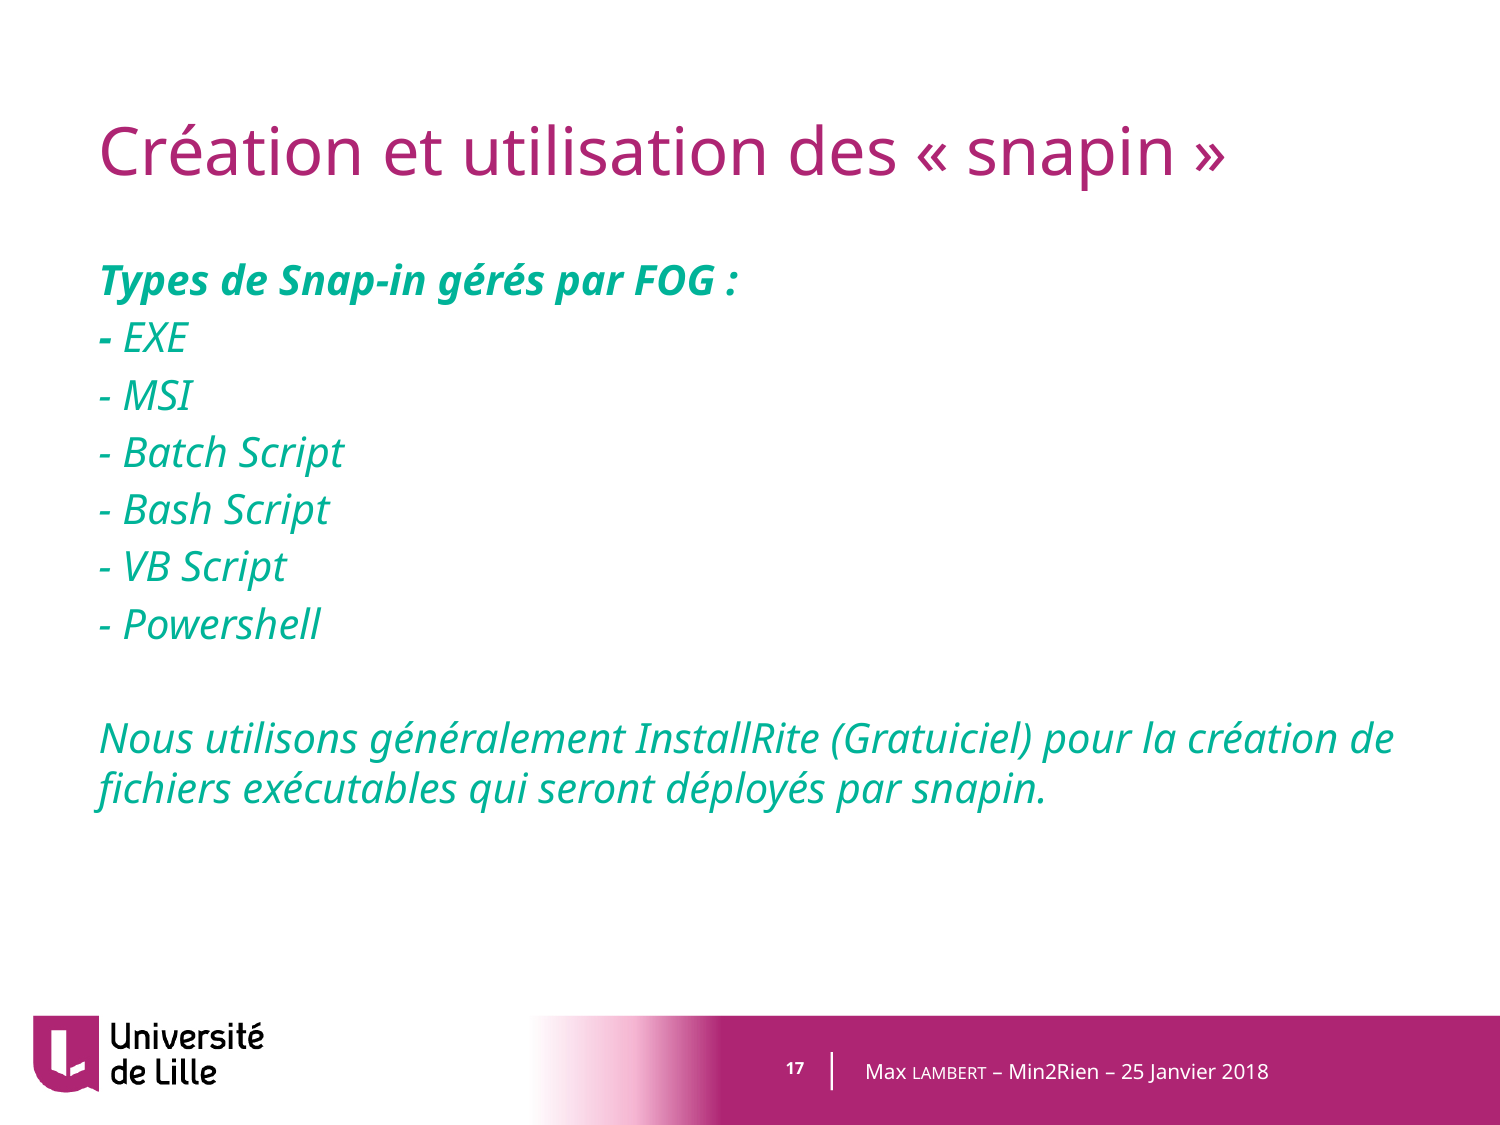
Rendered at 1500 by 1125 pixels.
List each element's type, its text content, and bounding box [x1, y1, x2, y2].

picture [0, 0, 1500, 1125]
list Création et utilisation des « snapin » Types de Snap-in gérés par FOG : - EXE - MSI - Batch Script - Bash Script - VB Script - Powershell Nous utilisons généralement InstallRite (Gratuiciel) pour la création de fichiers exécutables qui seront déployés par snapin. [98, 108, 1401, 911]
